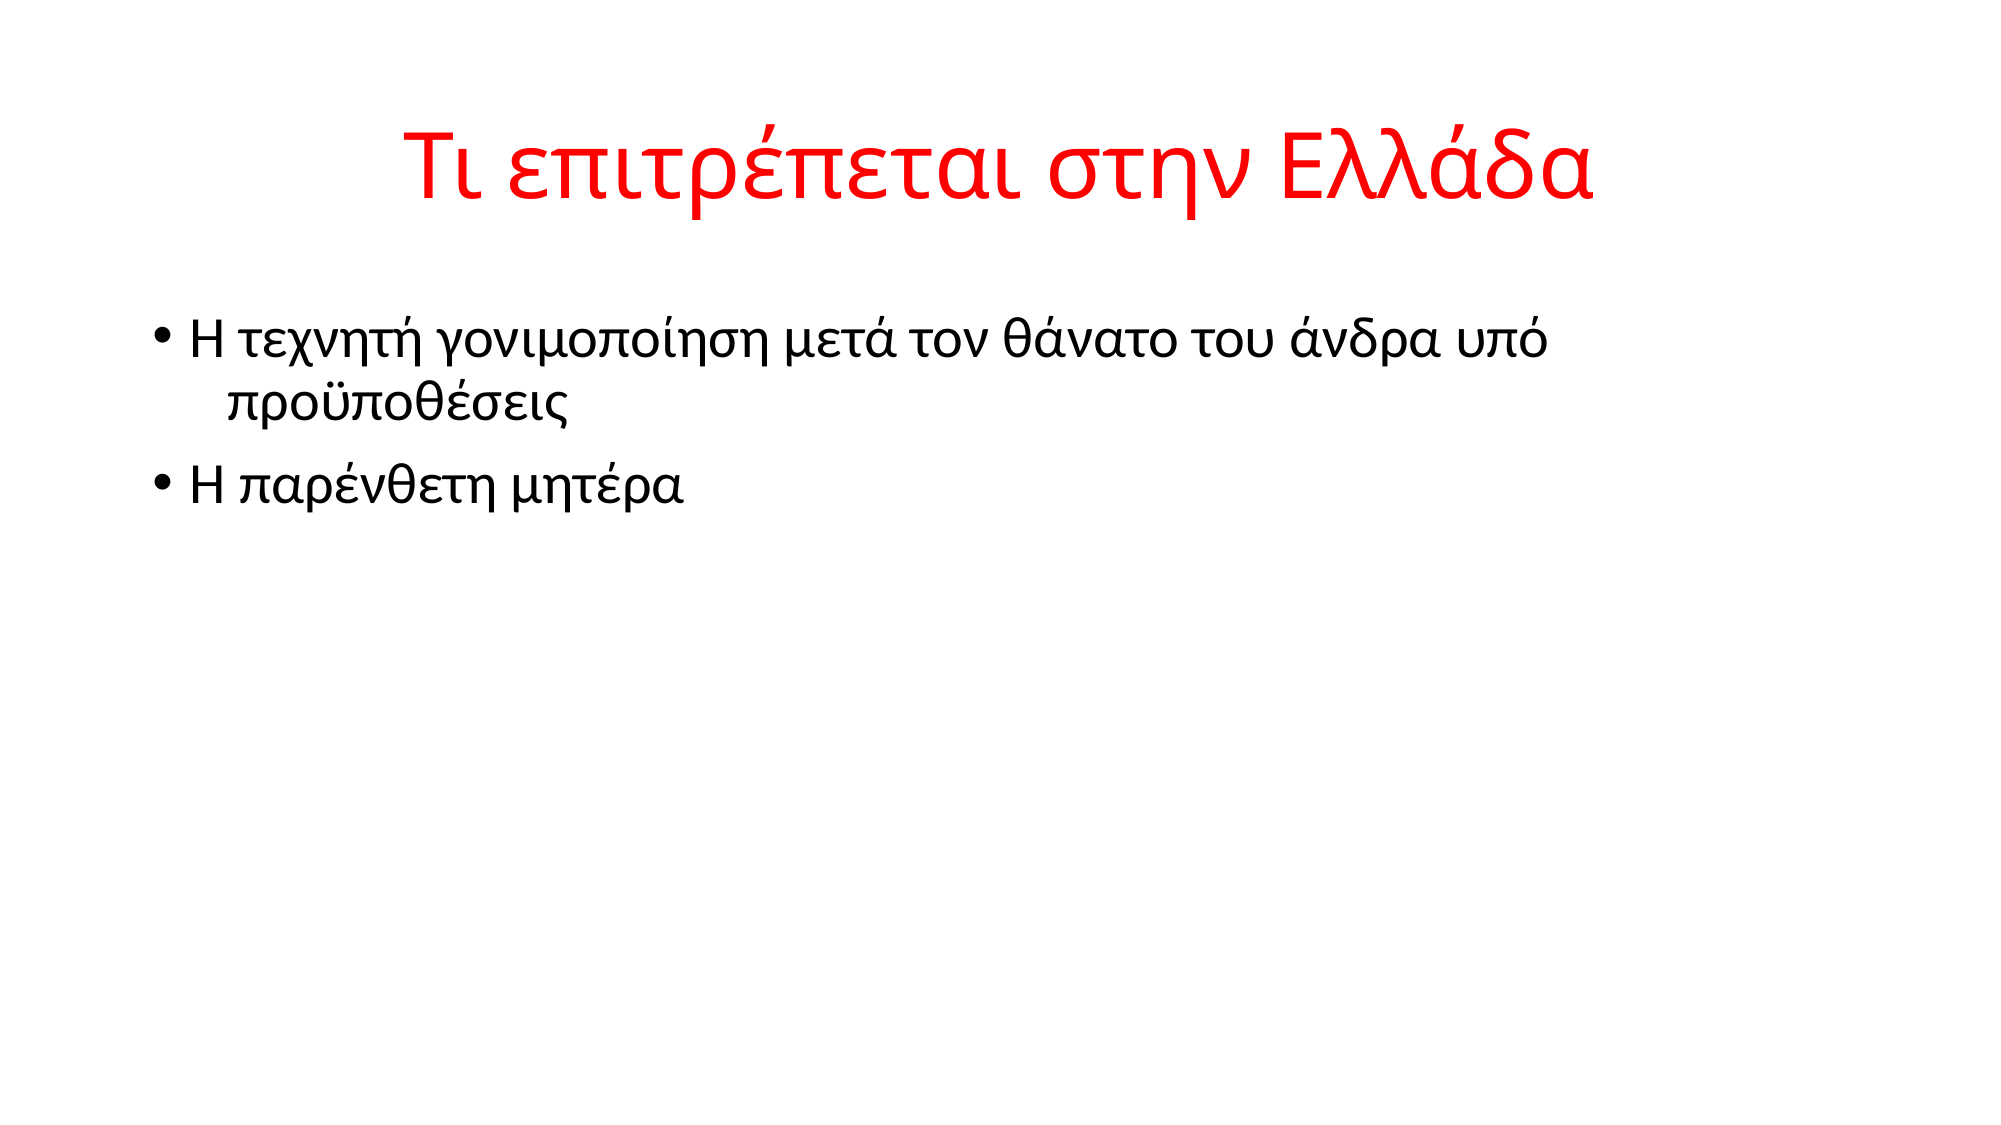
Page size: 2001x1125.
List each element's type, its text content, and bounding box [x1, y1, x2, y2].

title Τι επιτρέπεται στην Ελλάδα [137, 59, 1863, 278]
list Η τεχνητή γονιμοποίηση μετά τον θάνατο του άνδρα υπό προϋποθέσεις Η παρένθετη μητέρα [137, 299, 1863, 1014]
